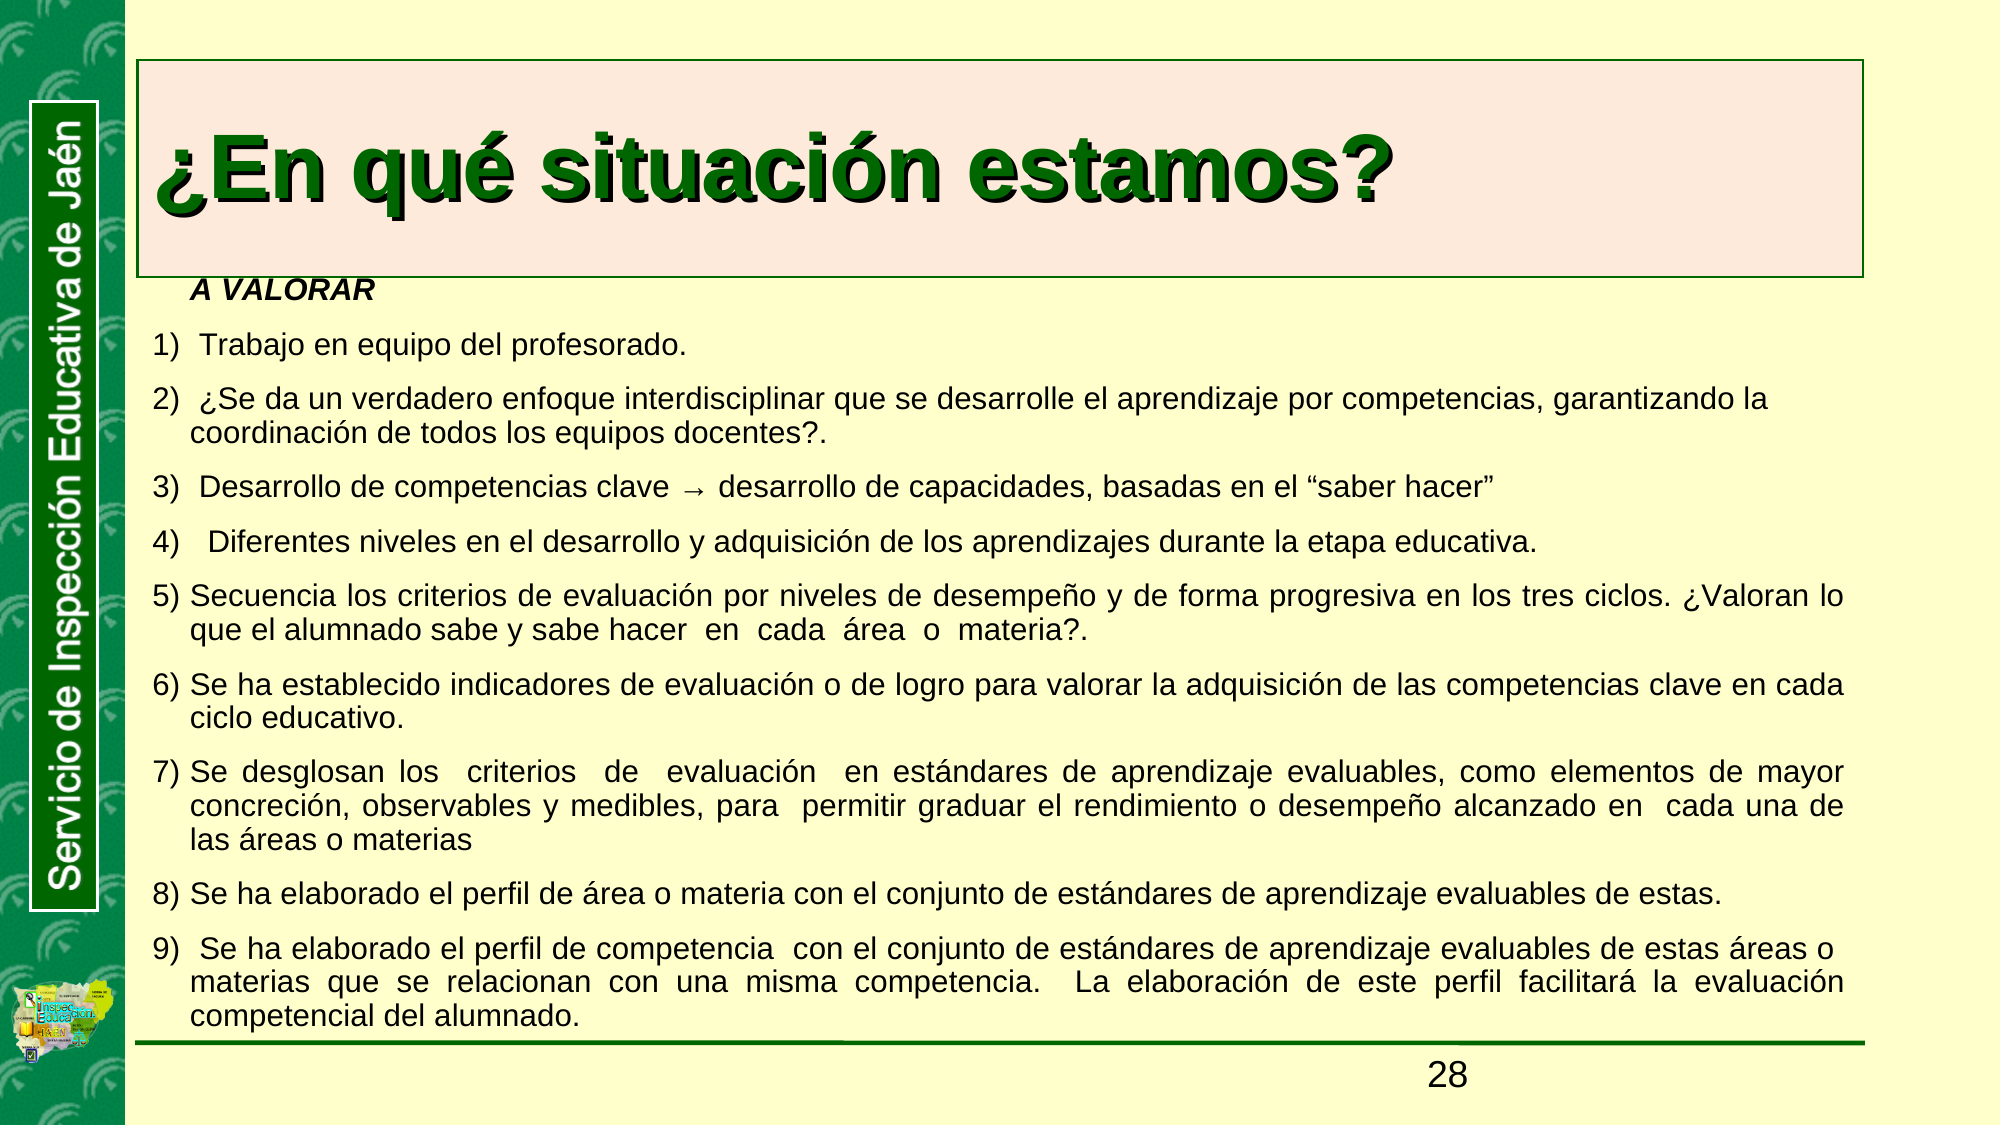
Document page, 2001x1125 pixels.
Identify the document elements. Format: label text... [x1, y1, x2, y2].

text_box <número> [1412, 1042, 1863, 1103]
text_box ¿En qué situación estamos? [137, 59, 1863, 266]
text_box A VALORAR Trabajo en equipo del profesorado. ¿Se da un verdadero enfoque interdisciplinar que se desarrolle el aprendizaje por competencias, garantizando la coordinación de todos los equipos docentes?. Desarrollo de competencias clave → desarrollo de capacidades, basadas en el “saber hacer” Diferentes niveles en el desarrollo y adquisición de los aprendizajes durante la etapa educativa. Secuencia los criterios de evaluación por niveles de desempeño y de forma progresiva en los tres ciclos. ¿Valoran lo que el alumnado sabe y sabe hacer en cada área o materia?. Se ha establecido indicadores de evaluación o de logro para valorar la adquisición de las competencias clave en cada ciclo educativo. Se desglosan los criterios de evaluación en estándares de aprendizaje evaluables, como elementos de mayor concreción, observables y medibles, para permitir graduar el rendimiento o desempeño alcanzado en cada una de las áreas o materias Se ha elaborado el perfil de área o materia con el conjunto de estándares de aprendizaje evaluables de estas. Se ha elaborado el perfil de competencia con el conjunto de estándares de aprendizaje evaluables de estas áreas o materias que se relacionan con una misma competencia. La elaboración de este perfil facilitará la evaluación competencial del alumnado. [137, 266, 1863, 981]
picture [0, 0, 125, 1125]
